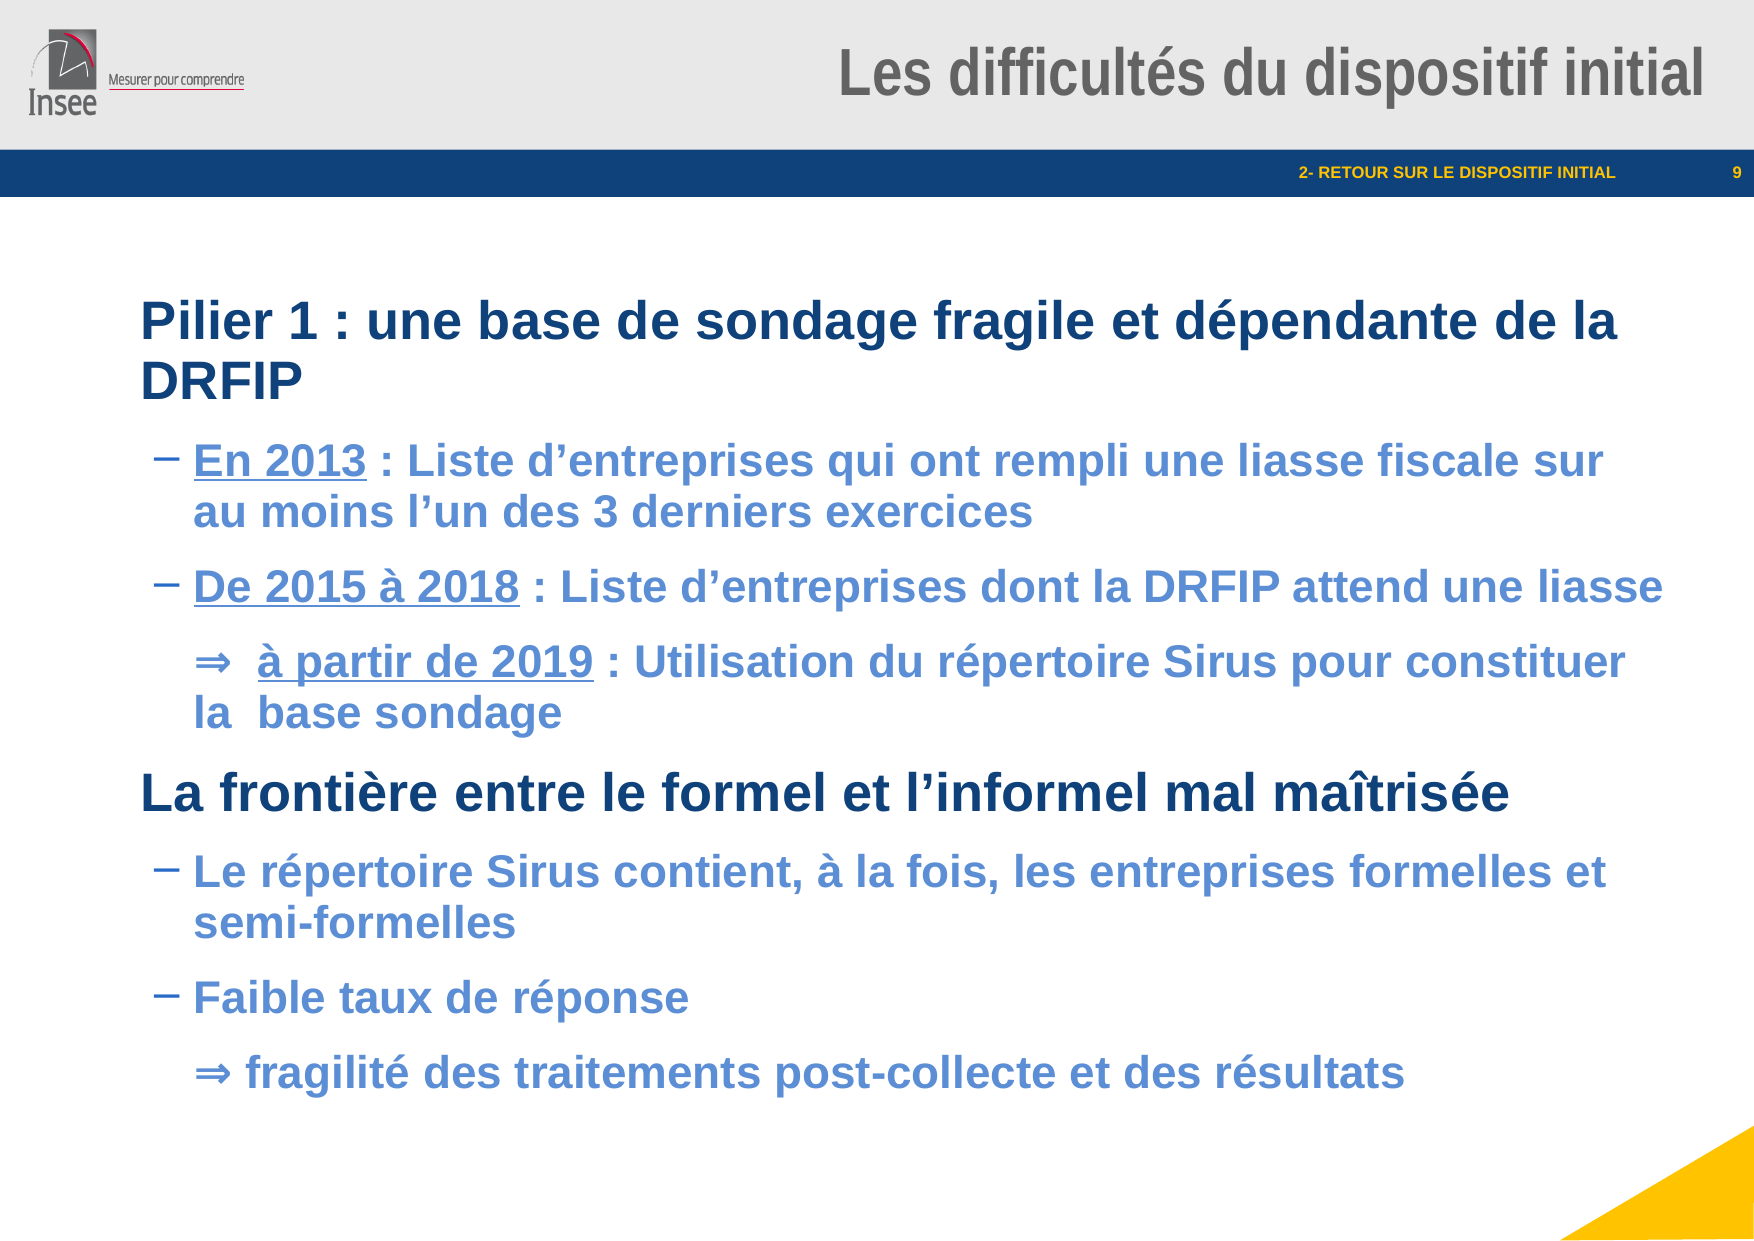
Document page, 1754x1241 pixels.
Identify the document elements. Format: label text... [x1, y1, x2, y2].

list Pilier 1 : une base de sondage fragile et dépendante de la DRFIP En 2013 : Liste d’entreprises qui ont rempli une liasse fiscale sur au moins l’un des 3 derniers exercices De 2015 à 2018 : Liste d’entreprises dont la DRFIP attend une liasse ⇒ à partir de 2019 : Utilisation du répertoire Sirus pour constituer la base sondage La frontière entre le formel et l’informel mal maîtrisée Le répertoire Sirus contient, à la fois, les entreprises formelles et semi-formelles Faible taux de réponse ⇒ fragilité des traitements post-collecte et des résultats [87, 290, 1667, 1148]
picture [25, 0, 244, 119]
title Les difficultés du dispositif initial [281, 0, 1723, 142]
